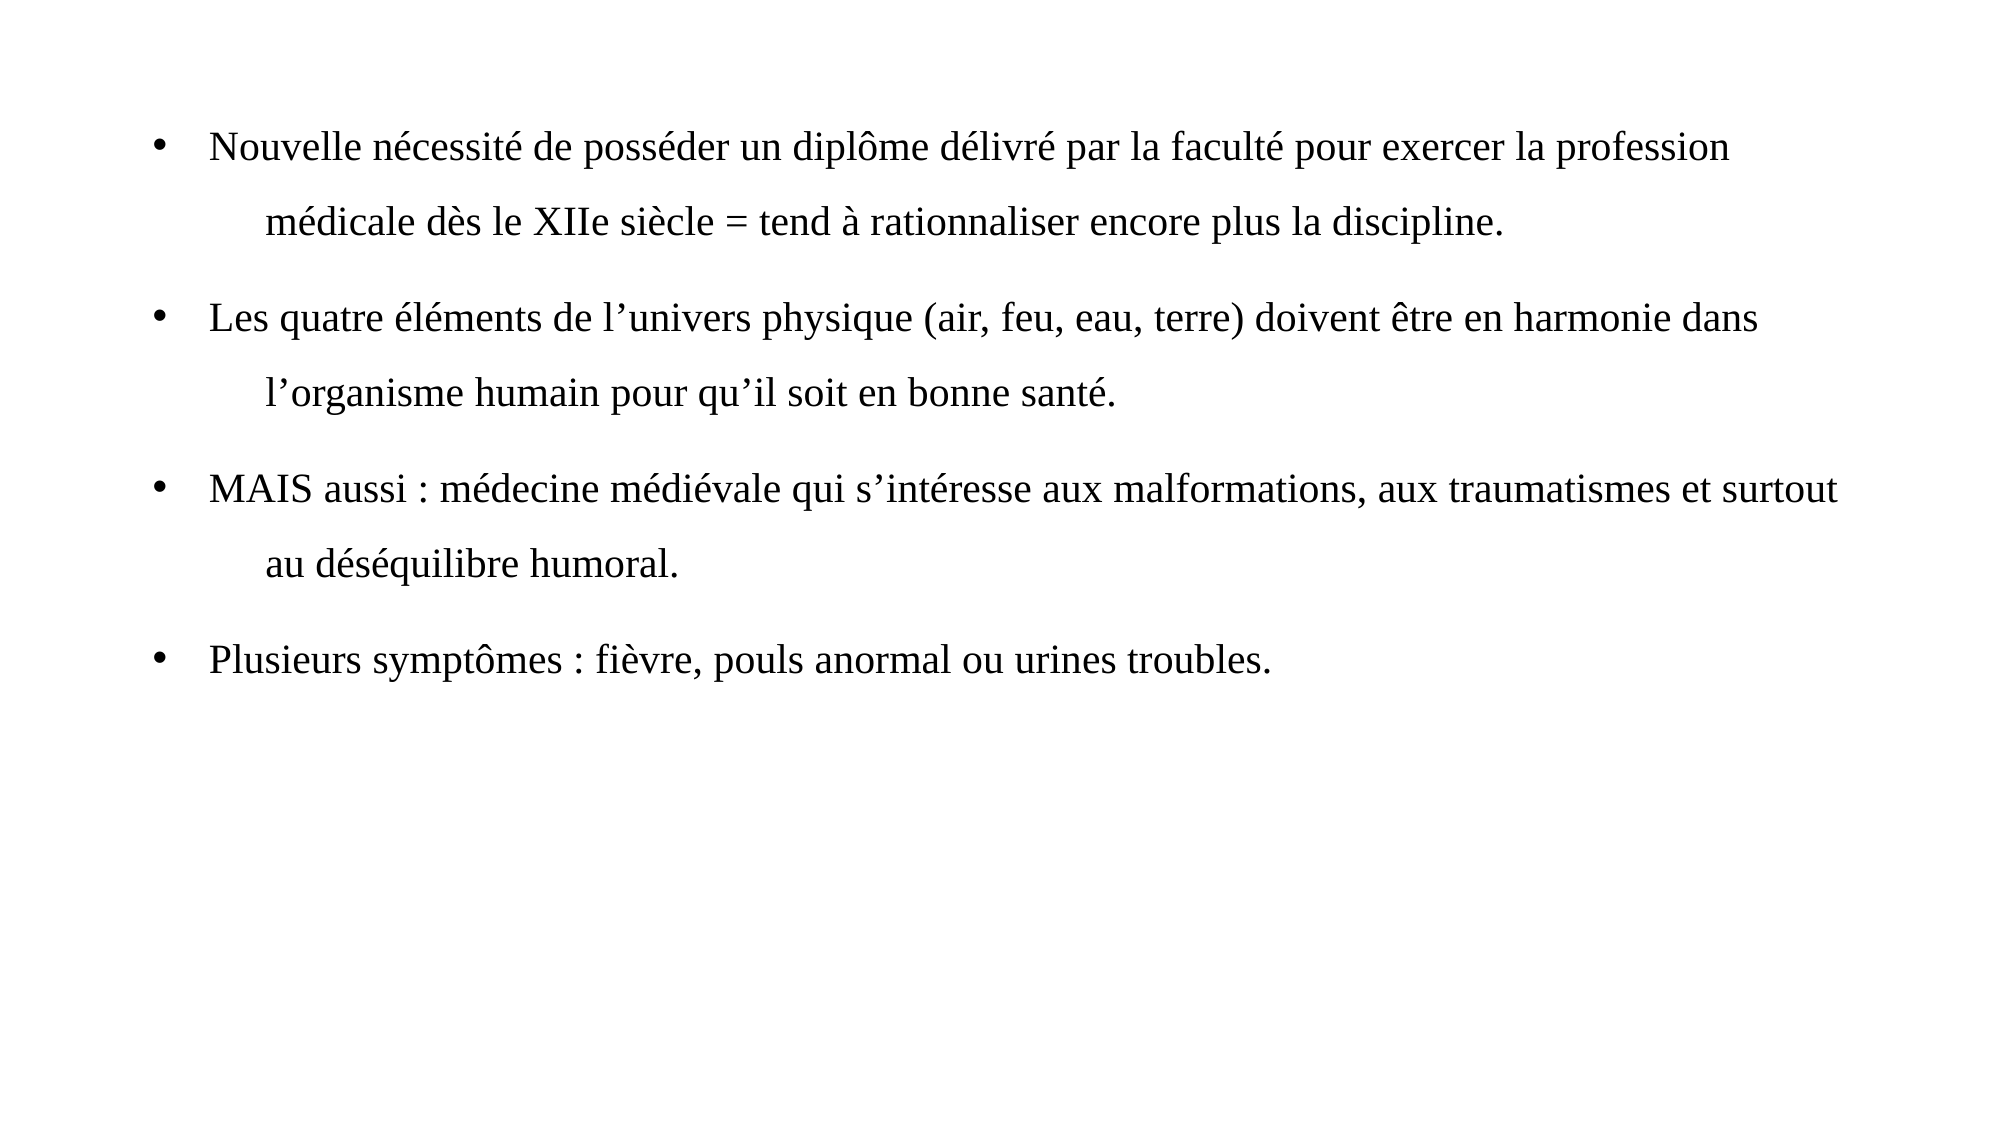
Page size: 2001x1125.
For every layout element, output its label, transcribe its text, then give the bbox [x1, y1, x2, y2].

list Nouvelle nécessité de posséder un diplôme délivré par la faculté pour exercer la profession médicale dès le XIIe siècle = tend à rationnaliser encore plus la discipline. Les quatre éléments de l’univers physique (air, feu, eau, terre) doivent être en harmonie dans l’organisme humain pour qu’il soit en bonne santé. MAIS aussi : médecine médiévale qui s’intéresse aux malformations, aux traumatismes et surtout au déséquilibre humoral. Plusieurs symptômes : fièvre, pouls anormal ou urines troubles. [137, 86, 1903, 1020]
